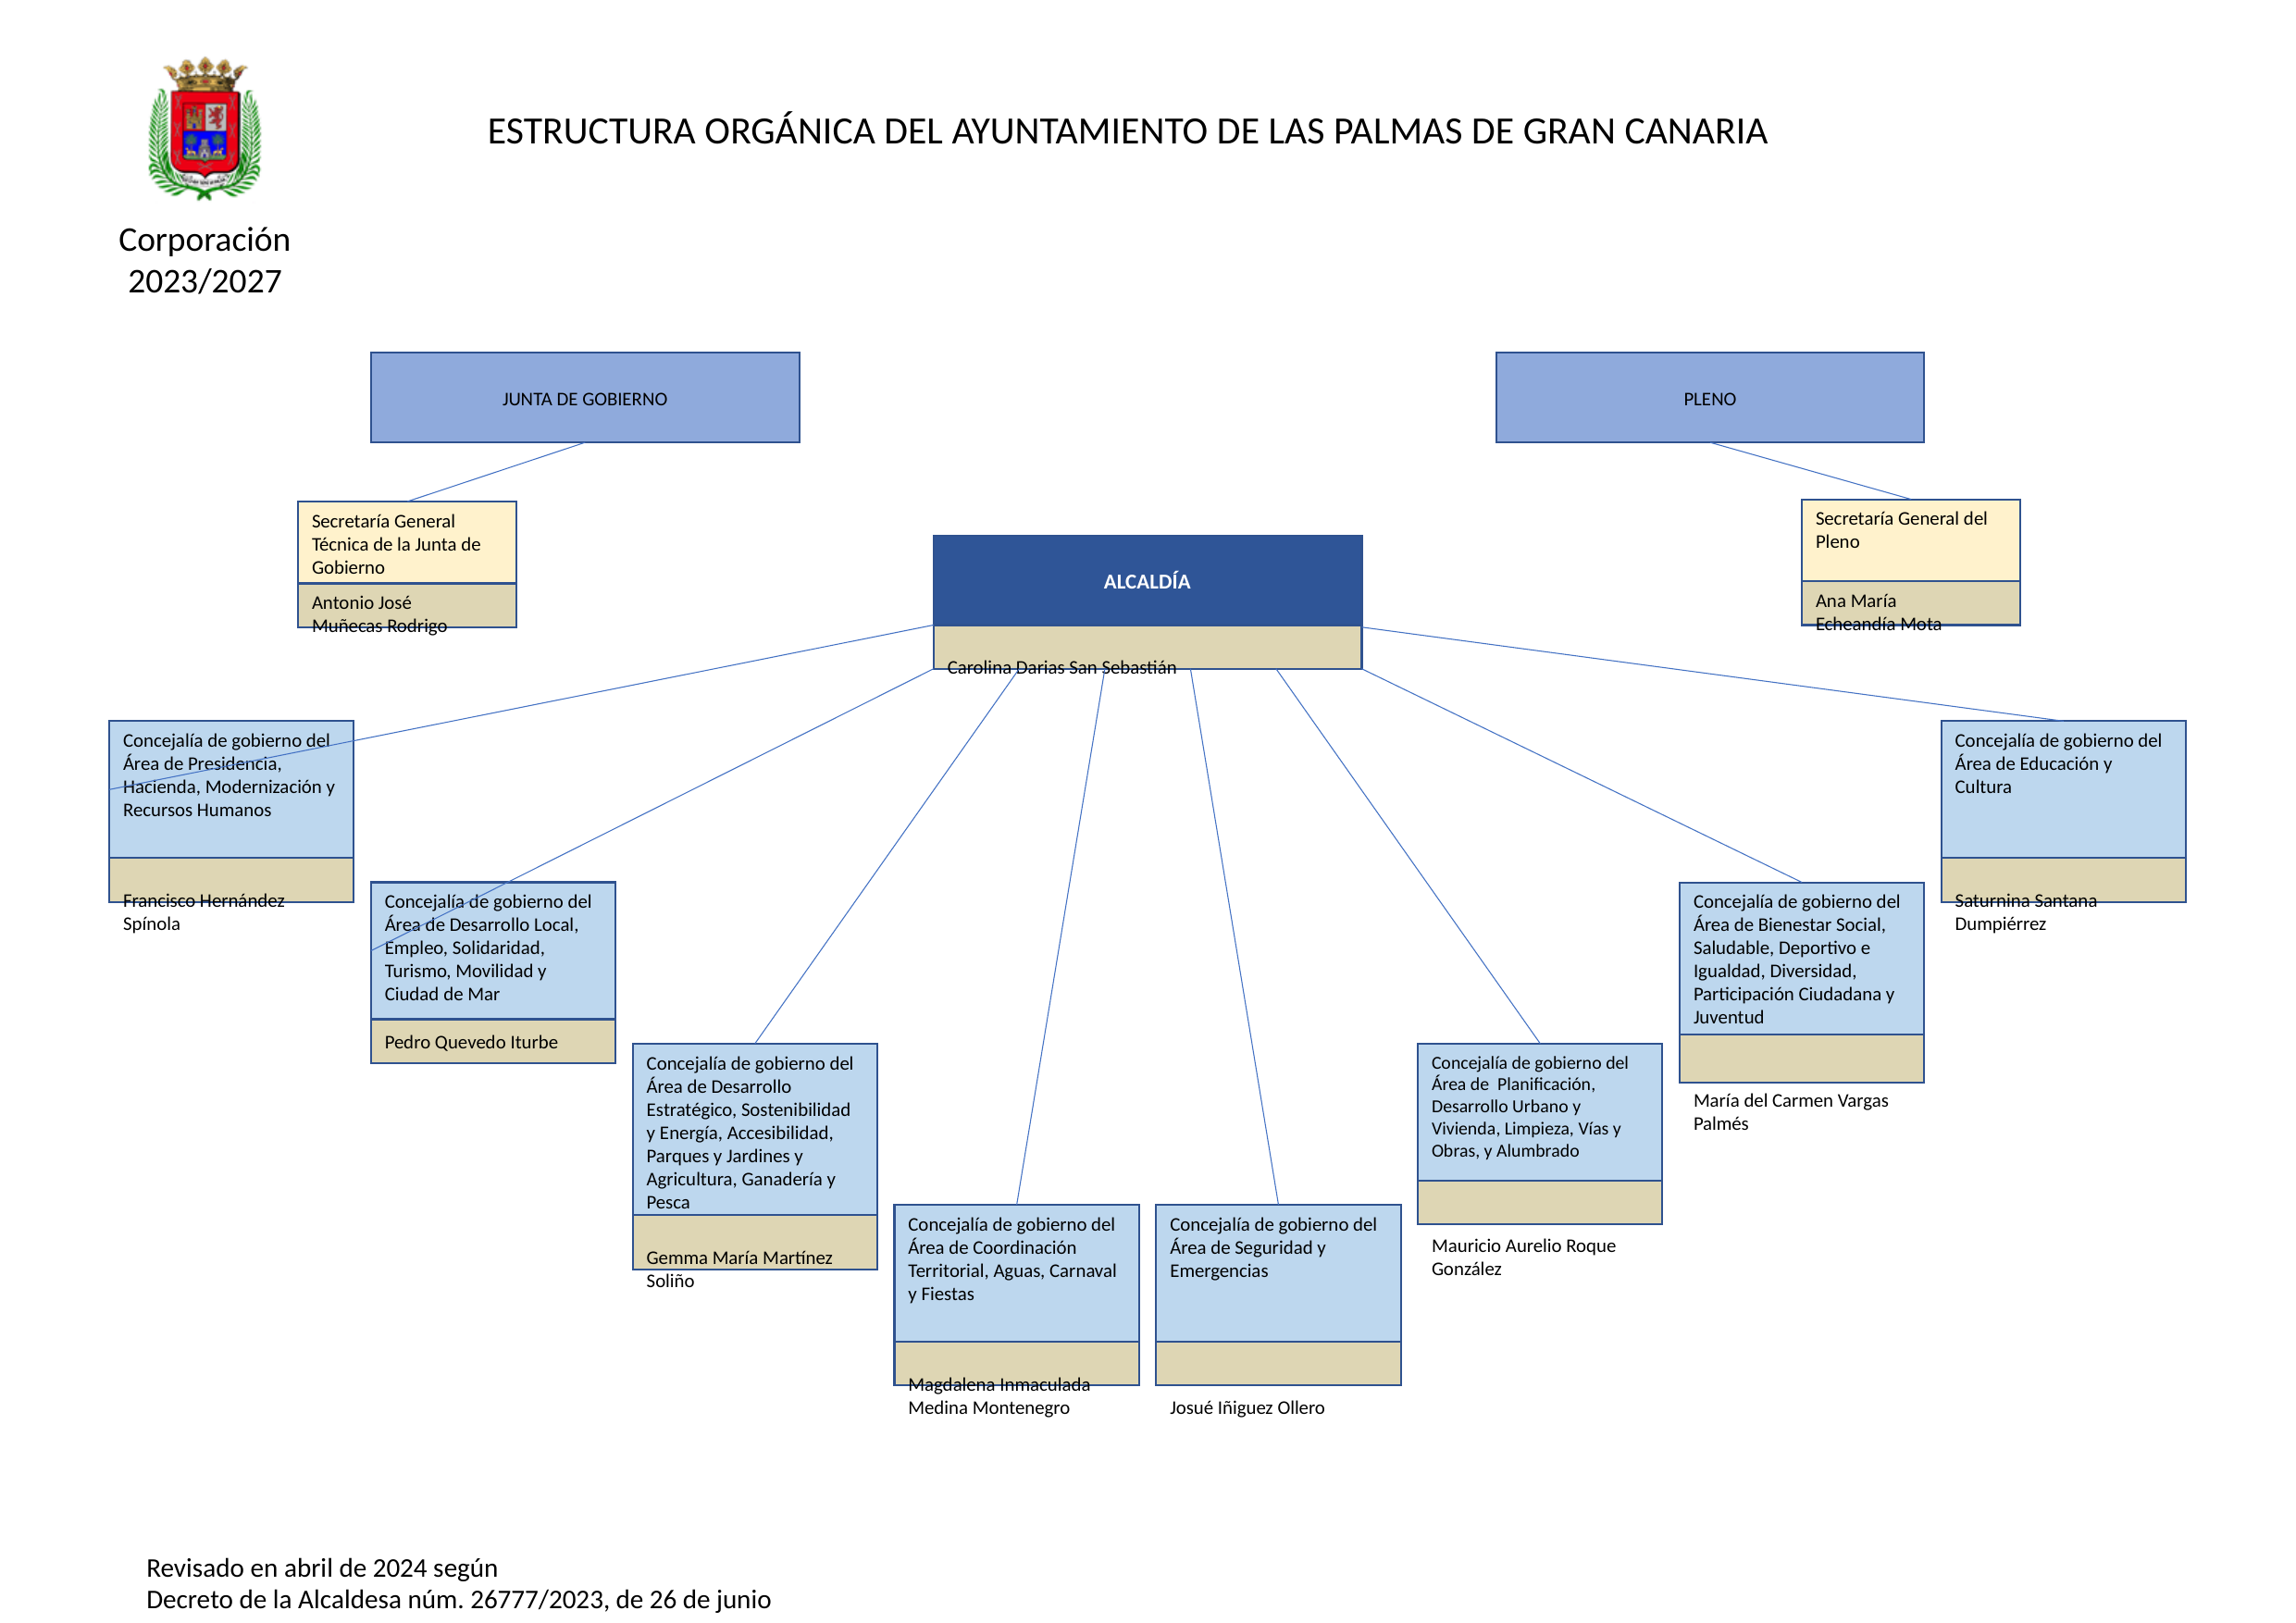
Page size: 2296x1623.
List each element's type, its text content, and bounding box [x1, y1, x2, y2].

text_box María del Carmen Vargas Palmés [1680, 1035, 1924, 1083]
text_box Concejalía de gobierno del Área de Educación y Cultura [1942, 721, 2186, 858]
text_box Concejalía de gobierno del Área de Planificación, Desarrollo Urbano y Vivienda, Limpieza, Vías y Obras, y Alumbrado [1418, 1044, 1662, 1181]
text_box Concejalía de gobierno del Área de Coordinación Territorial, Aguas, Carnaval y Fiestas [894, 1205, 1139, 1342]
text_box Pedro Quevedo Iturbe [371, 1019, 615, 1063]
text_box Concejalía de gobierno del Área de Desarrollo Estratégico, Sostenibilidad y Energía, Accesibilidad, Parques y Jardines y Agricultura, Ganadería y Pesca [633, 1044, 877, 1215]
text_box ESTRUCTURA ORGÁNICA DEL AYUNTAMIENTO DE LAS PALMAS DE GRAN CANARIA [473, 98, 1822, 159]
text_box Concejalía de gobierno del Área de Desarrollo Local, Empleo, Solidaridad, Turismo, Movilidad y Ciudad de Mar [371, 883, 503, 949]
text_box Secretaría General Técnica de la Junta de Gobierno [298, 502, 516, 584]
text_box JUNTA DE GOBIERNO [371, 353, 800, 442]
text_box Revisado en abril de 2024 según Decreto de la Alcaldesa núm. 26777/2023, de 26 de junio [132, 1542, 1347, 1623]
text_box Secretaría General del Pleno [1802, 500, 2020, 581]
text_box Ana María Echeandía Mota [1802, 581, 2020, 626]
text_box Concejalía de gobierno del Área de Presidencia, Hacienda, Modernización y Recursos Humanos [109, 742, 354, 858]
text_box PLENO [1496, 353, 1924, 442]
text_box Josué Iñiguez Ollero [1156, 1342, 1401, 1385]
text_box Francisco Hernández Spínola [109, 858, 354, 902]
text_box ALCALDÍA [934, 536, 1361, 625]
text_box Concejalía de gobierno del Área de Bienestar Social, Saludable, Deportivo e Igualdad, Diversidad, Participación Ciudadana y Juventud [1680, 883, 1924, 1035]
text_box Mauricio Aurelio Roque González [1418, 1181, 1662, 1224]
text_box Corporación 2023/2027 [82, 209, 328, 308]
text_box Carolina Darias San Sebastián [934, 625, 1361, 669]
text_box Saturnina Santana Dumpiérrez [1942, 858, 2186, 902]
text_box Magdalena Inmaculada Medina Montenegro [894, 1342, 1139, 1385]
text_box Antonio José Muñecas Rodrigo [298, 584, 516, 627]
text_box Concejalía de gobierno del Área de Seguridad y Emergencias [1156, 1205, 1401, 1342]
text_box Gemma María Martínez Soliño [633, 1215, 877, 1270]
picture [146, 53, 263, 204]
text_box Concejalía de gobierno del Área de Presidencia, Hacienda, Modernización y Recursos Humanos [109, 721, 354, 788]
text_box Concejalía de gobierno del Área de Desarrollo Local, Empleo, Solidaridad, Turismo, Movilidad y Ciudad de Mar [371, 883, 615, 1019]
